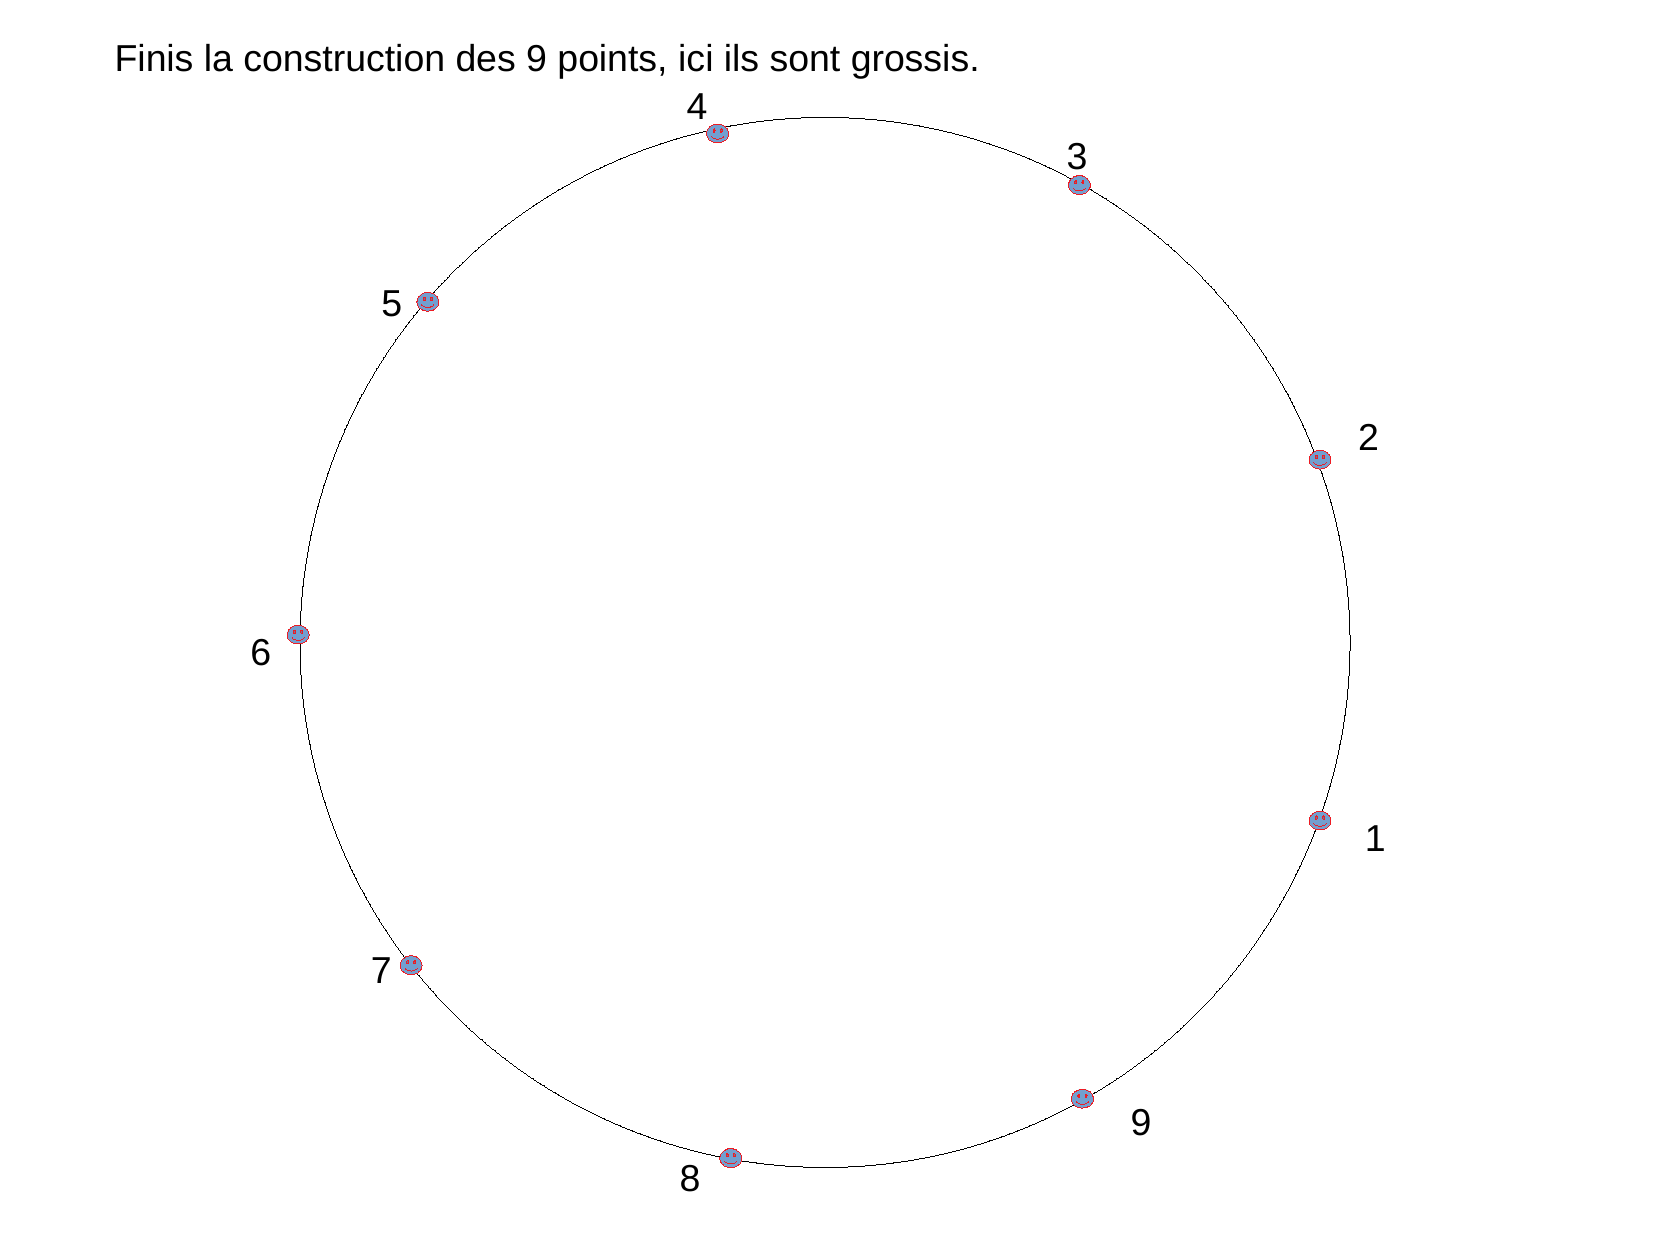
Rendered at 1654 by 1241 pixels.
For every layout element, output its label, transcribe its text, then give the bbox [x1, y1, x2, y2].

text_box [719, 1148, 742, 1168]
text_box [416, 292, 439, 312]
text_box 3 [1051, 128, 1109, 185]
text_box [1309, 450, 1331, 470]
text_box [706, 124, 729, 143]
text_box 5 [366, 275, 410, 333]
text_box 7 [356, 942, 386, 1000]
text_box [1068, 185, 1091, 195]
text_box 6 [235, 623, 281, 681]
text_box 2 [1343, 408, 1377, 466]
text_box [1309, 811, 1331, 830]
text_box 9 [1116, 1093, 1146, 1151]
text_box 1 [1350, 810, 1383, 867]
text_box Finis la construction des 9 points, ici ils sont grossis. [99, 30, 1001, 87]
text_box 8 [665, 1150, 695, 1208]
text_box [400, 955, 423, 975]
text_box 4 [671, 87, 707, 135]
text_box [1071, 1089, 1094, 1109]
text_box [287, 625, 310, 644]
